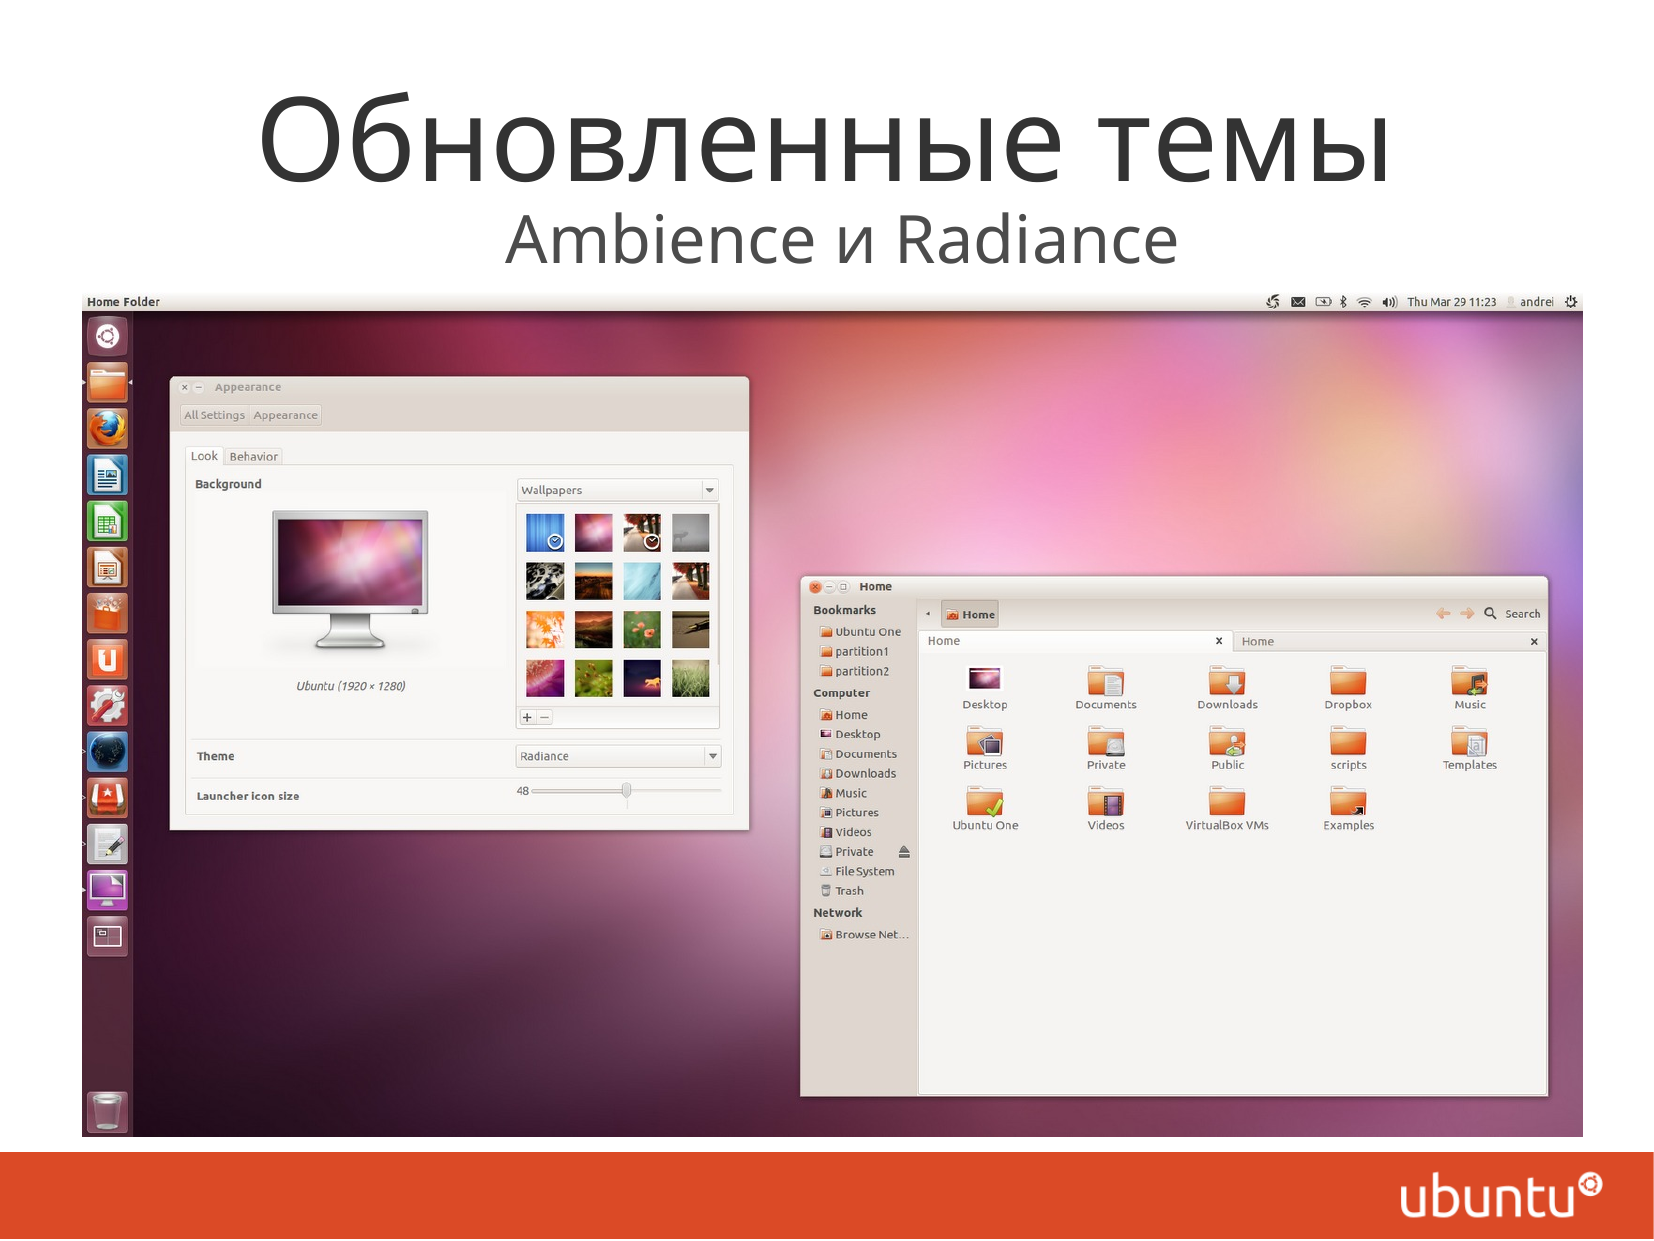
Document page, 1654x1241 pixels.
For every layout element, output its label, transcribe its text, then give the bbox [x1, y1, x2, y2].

title Обновленные темы Ambience и Radiance [56, 71, 1596, 287]
picture [0, 1152, 1654, 1239]
picture [82, 292, 1583, 1137]
